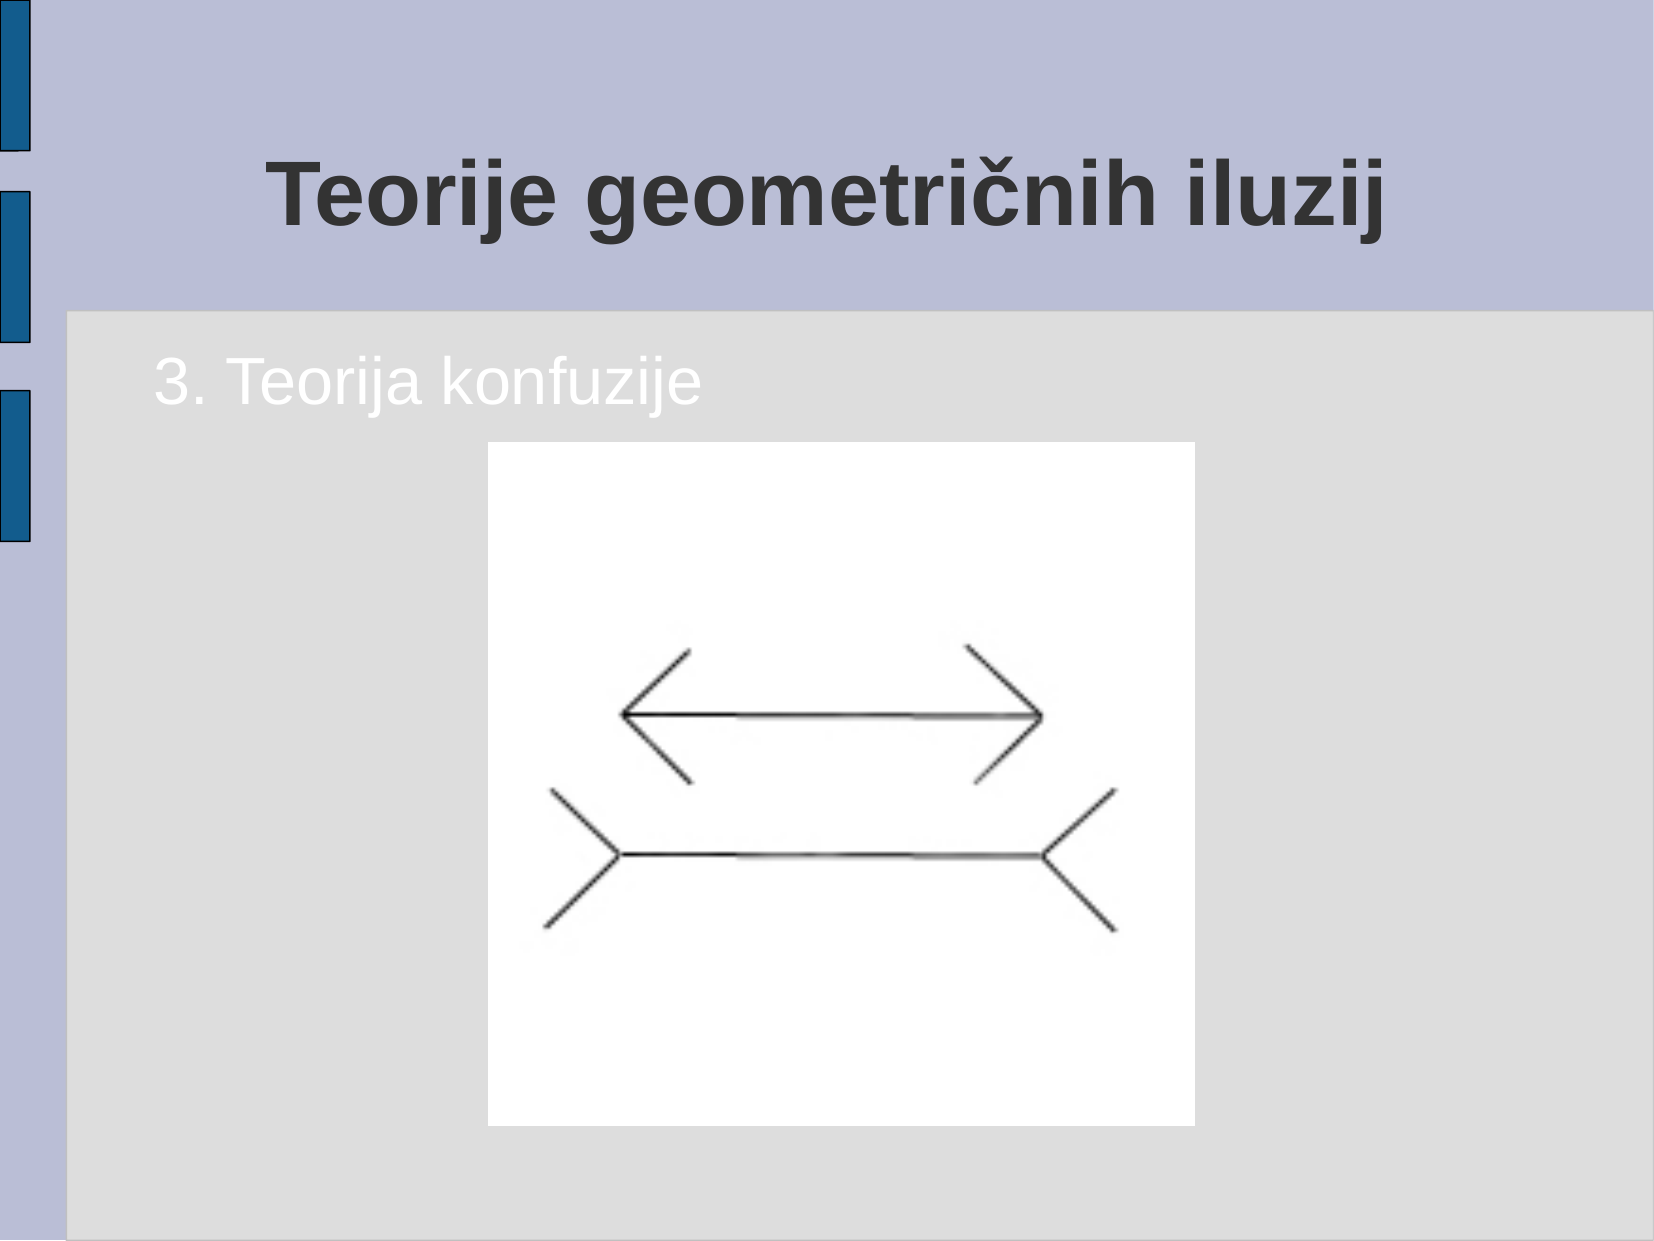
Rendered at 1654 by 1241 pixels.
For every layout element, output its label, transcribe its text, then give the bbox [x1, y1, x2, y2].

list 3. Teorija konfuzije [118, 344, 1535, 443]
picture [488, 442, 1195, 1126]
title Teorije geometričnih iluzij [121, 91, 1534, 299]
